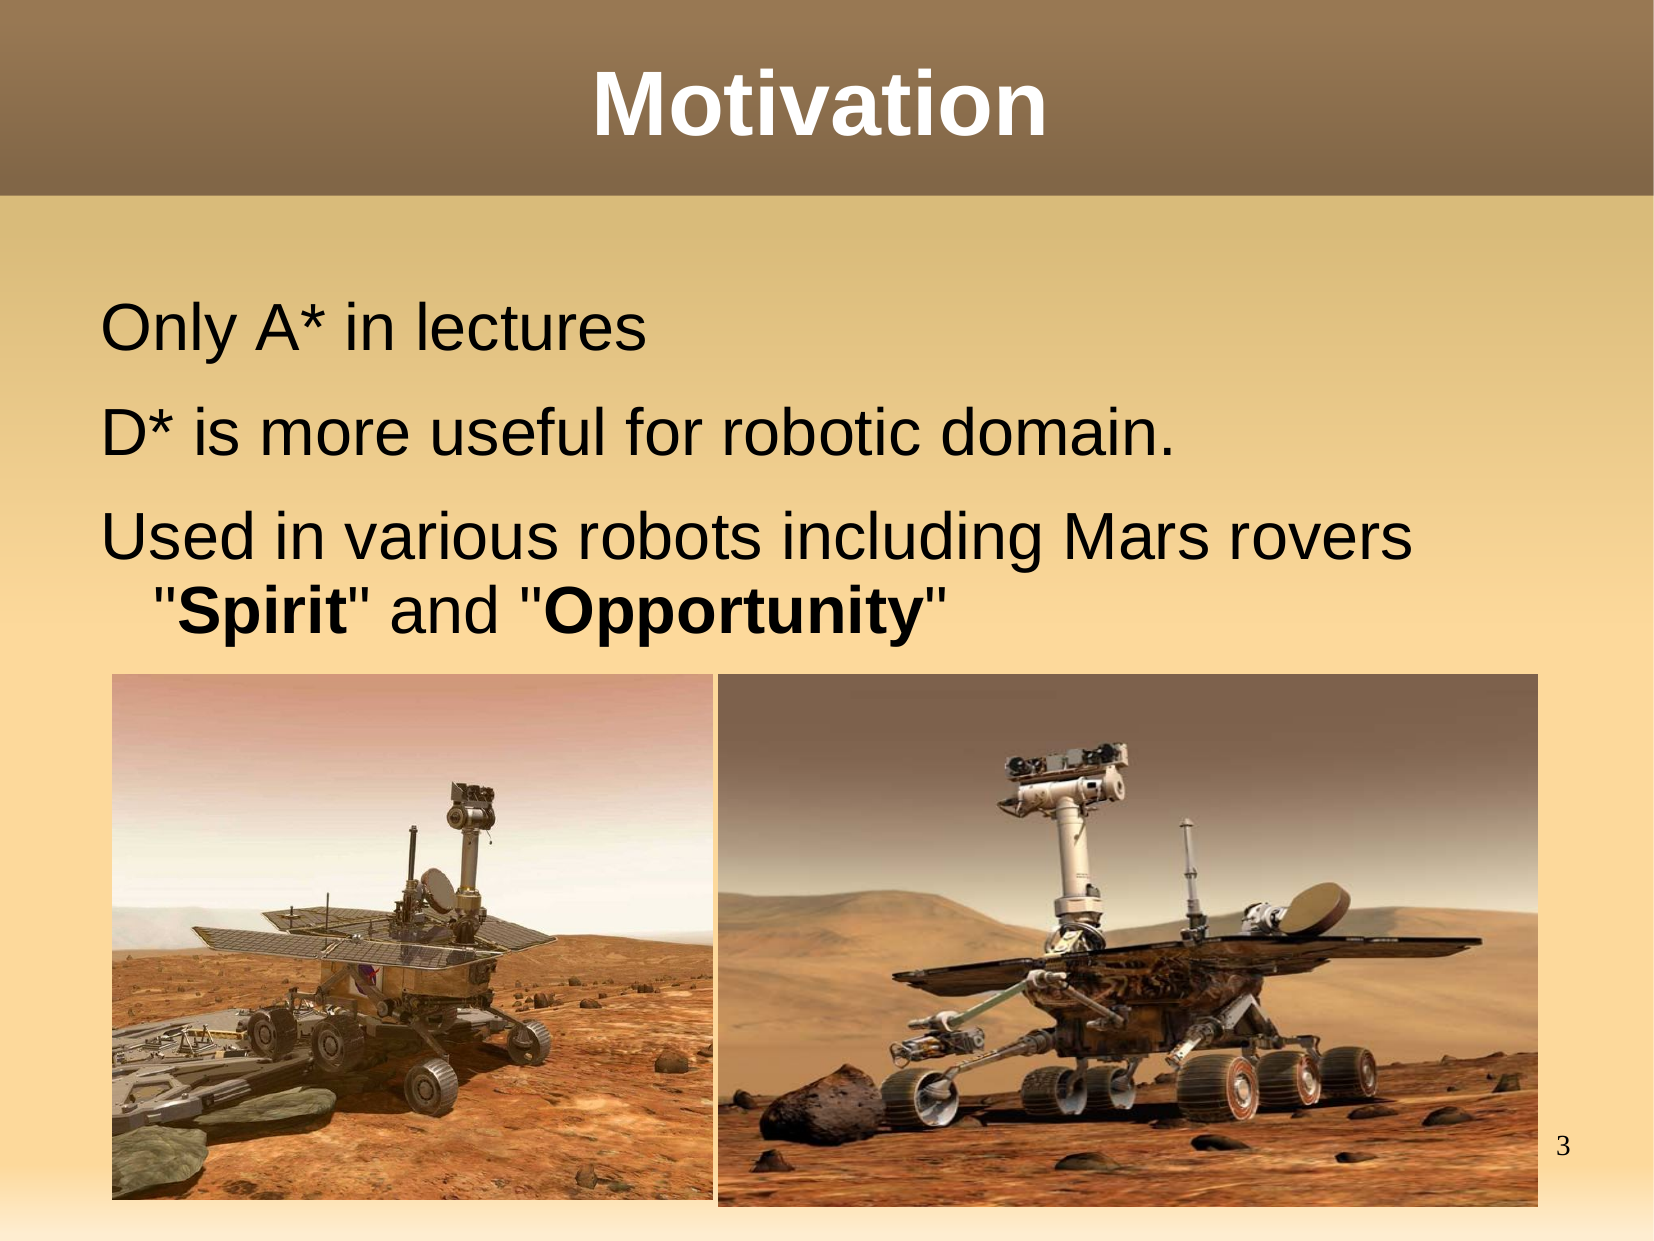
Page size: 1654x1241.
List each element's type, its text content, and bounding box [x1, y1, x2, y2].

title Motivation [76, 7, 1565, 200]
picture [0, 0, 1654, 1241]
list Only A* in lectures D* is more useful for robotic domain. Used in various robots including Mars rovers "Spirit" and "Opportunity" [82, 290, 1571, 1094]
